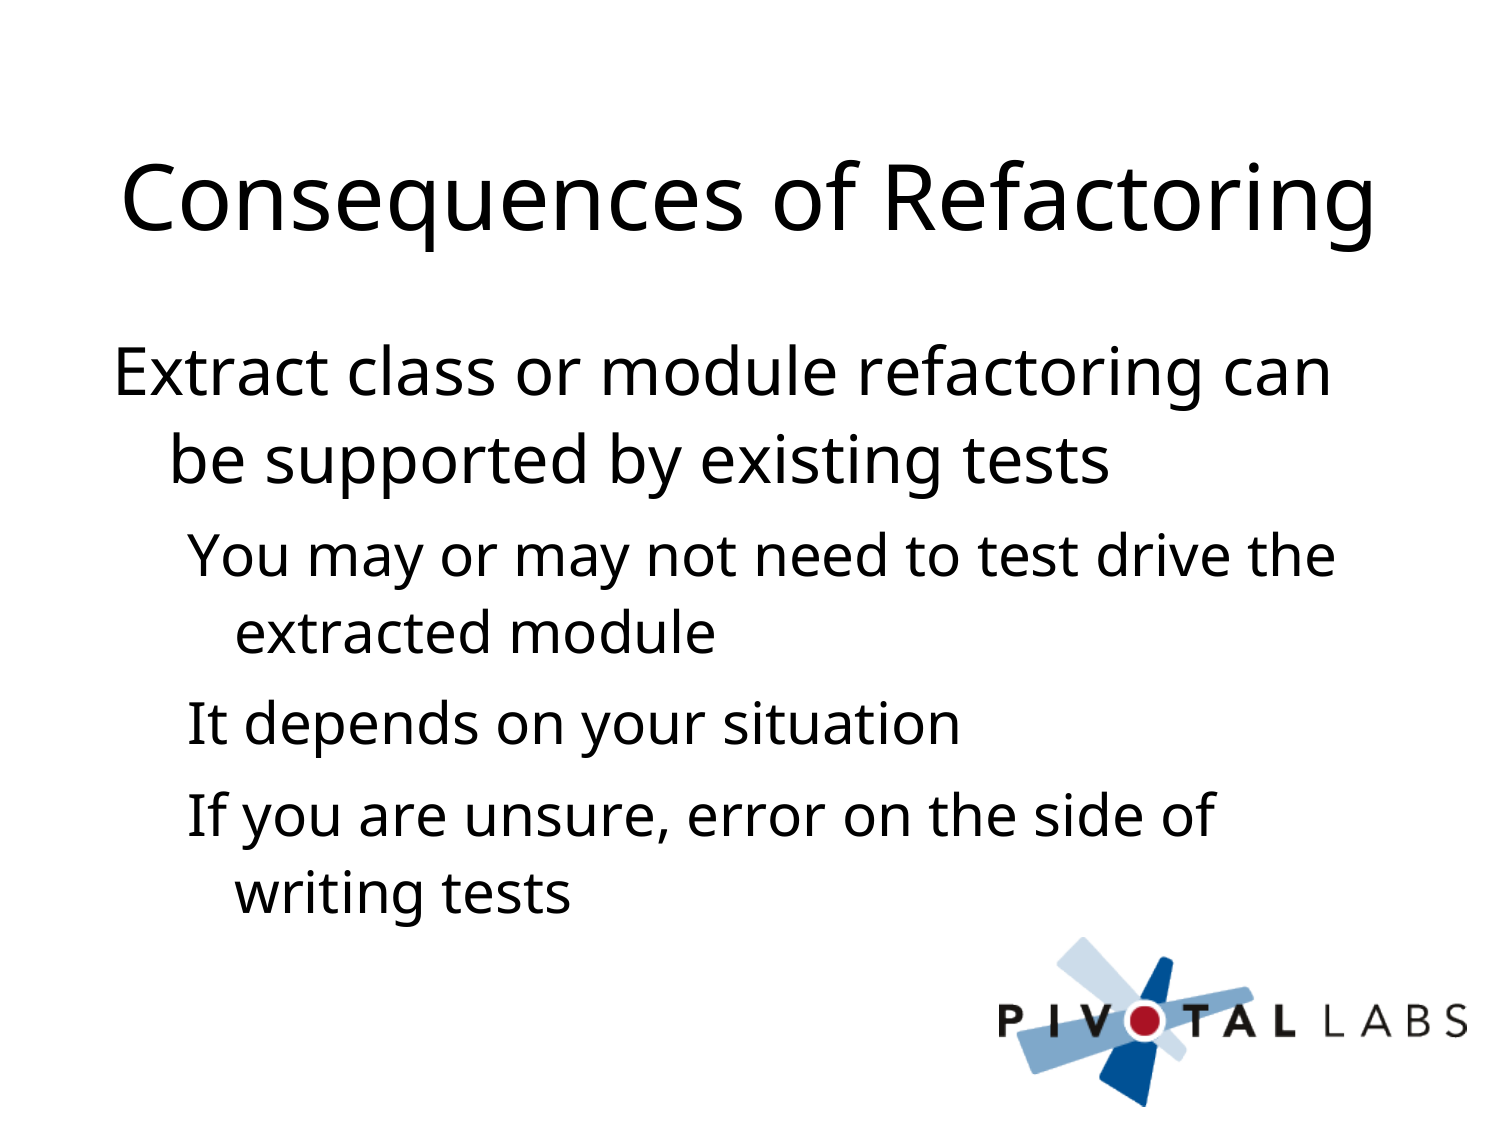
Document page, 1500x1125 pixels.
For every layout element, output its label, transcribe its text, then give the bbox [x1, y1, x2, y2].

title Consequences of Refactoring [112, 76, 1388, 312]
list Extract class or module refactoring can be supported by existing tests You may or may not need to test drive the extracted module It depends on your situation If you are unsure, error on the side of writing tests [112, 324, 1388, 1000]
picture [999, 937, 1467, 1107]
